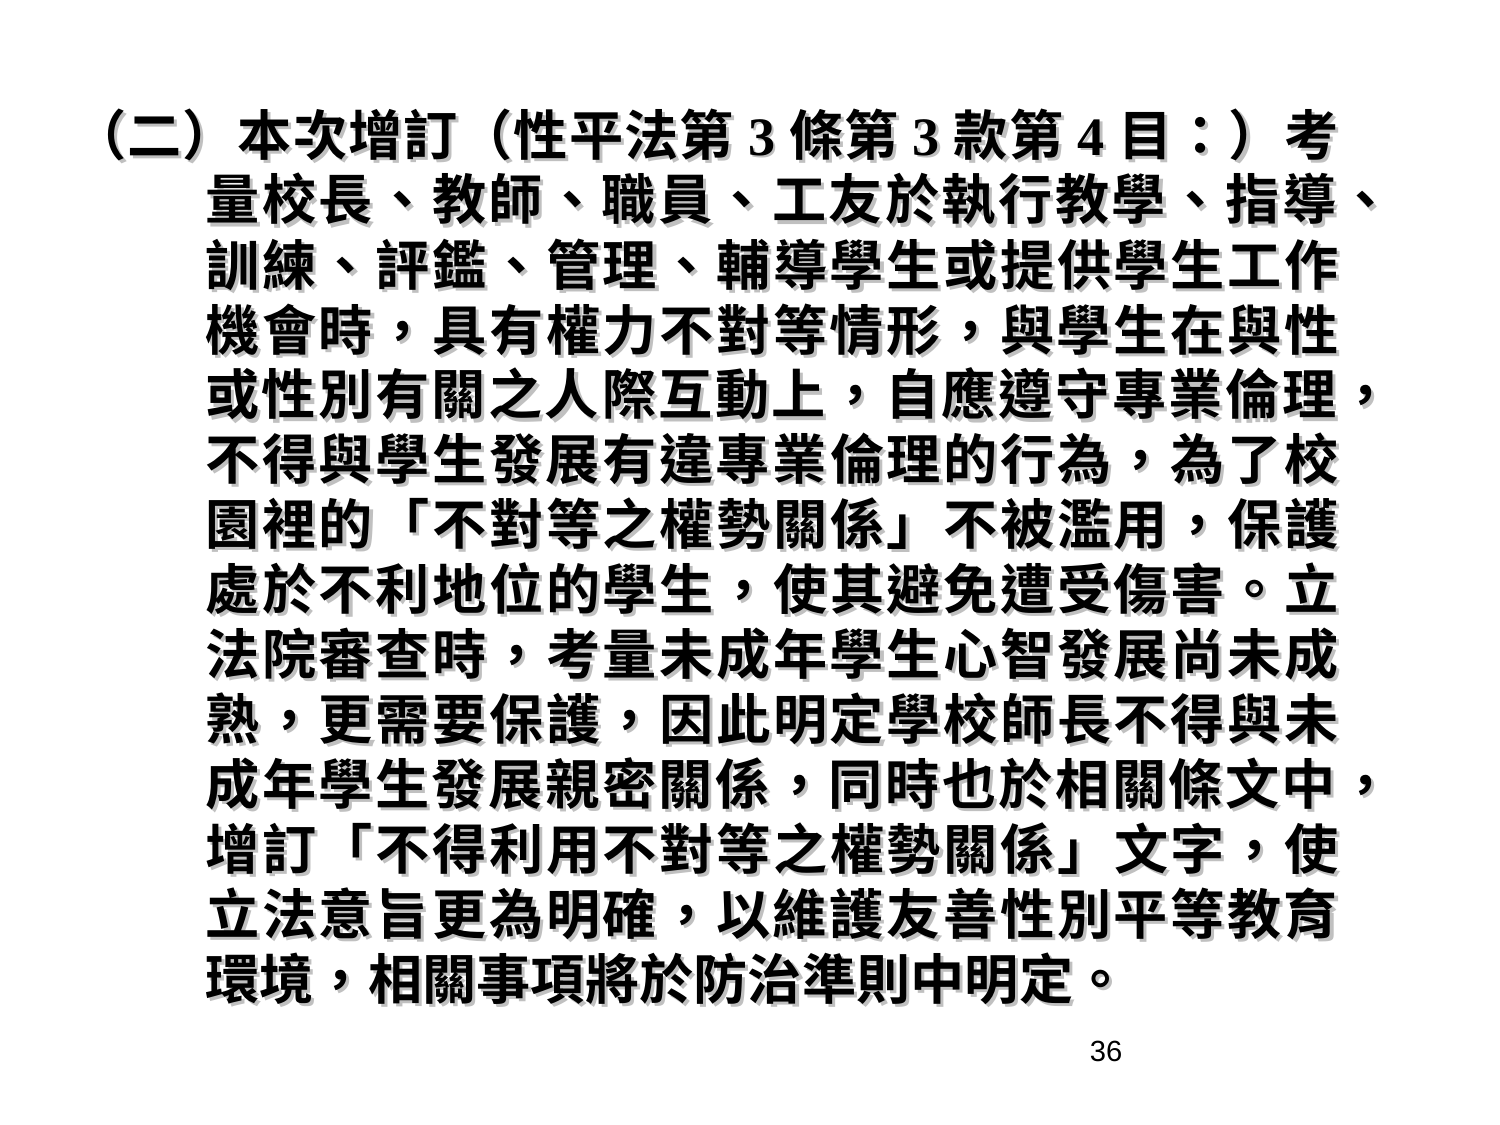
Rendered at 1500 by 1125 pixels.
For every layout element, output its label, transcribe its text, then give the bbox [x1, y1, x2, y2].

text_box （二）本次增訂（性平法第3條第3款第4目：）考量校長、教師、職員、工友於執行教學、指導、訓練、評鑑、管理、輔導學生或提供學生工作機會時，具有權力不對等情形，與學生在與性或性別有關之人際互動上，自應遵守專業倫理，不得與學生發展有違專業倫理的行為，為了校園裡的「不對等之權勢關係」不被濫用，保護處於不利地位的學生，使其避免遭受傷害。立法院審查時，考量未成年學生心智發展尚未成熟，更需要保護，因此明定學校師長不得與未成年學生發展親密關係，同時也於相關條文中，增訂「不得利用不對等之權勢關係」文字，使立法意旨更為明確，以維護友善性別平等教育環境，相關事項將於防治準則中明定。 [57, 93, 1354, 816]
text_box [1074, 1024, 1426, 1103]
